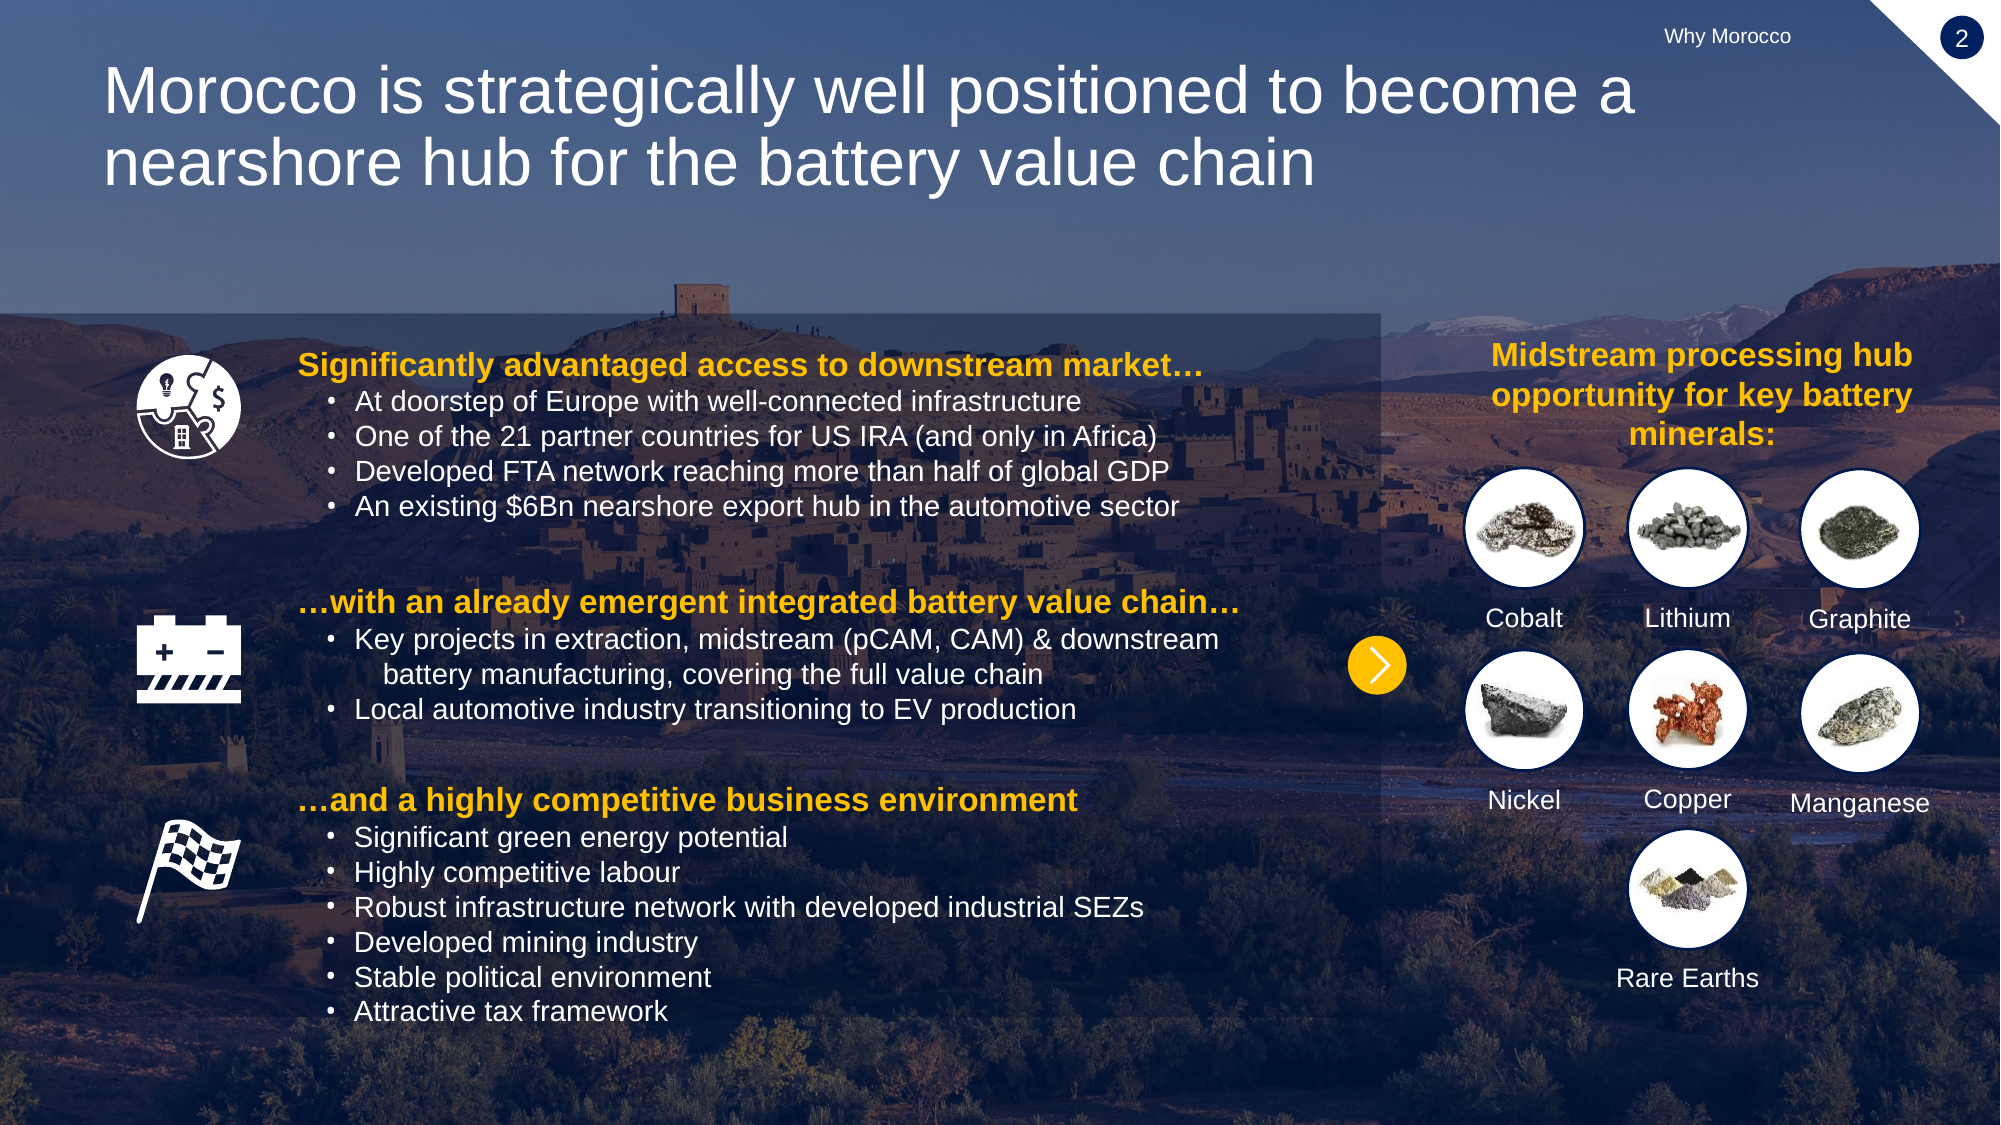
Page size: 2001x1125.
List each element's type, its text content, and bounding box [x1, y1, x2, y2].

text_box Midstream processing hub opportunity for key battery minerals: [1464, 325, 1941, 461]
text_box Manganese [1757, 787, 1963, 822]
text_box …with an already emergent integrated battery value chain… Key projects in extraction, midstream (pCAM, CAM) & downstream battery manufacturing, covering the full value chain Local automotive industry transitioning to EV production [283, 573, 1293, 734]
picture [1652, 677, 1724, 750]
text_box Rare Earths [1598, 963, 1778, 991]
picture [1818, 500, 1902, 566]
title Morocco is strategically well positioned to become a nearshore hub for the battery value chain [103, 55, 1897, 202]
text_box …and a highly competitive business environment Significant green energy potential Highly competitive labour Robust infrastructure network with developed industrial SEZs Developed mining industry Stable political environment Attractive tax framework [283, 771, 1287, 1044]
picture [1813, 685, 1907, 748]
text_box 2 [1940, 15, 1984, 60]
picture [1636, 492, 1741, 562]
picture [1636, 865, 1740, 913]
picture [1468, 490, 1581, 566]
text_box Graphite [1770, 604, 1950, 639]
text_box Significantly advantaged access to downstream market… At doorstep of Europe with well-connected infrastructure One of the 21 partner countries for US IRA (and only in Africa) Developed FTA network reaching more than half of global GDP An existing $6Bn nearshore export hub in the automotive sector [283, 336, 1303, 532]
text_box Why Morocco [1664, 14, 1881, 56]
text_box Nickel [1443, 784, 1606, 819]
picture [1478, 682, 1571, 739]
text_box Lithium [1606, 602, 1778, 637]
text_box Copper [1606, 784, 1778, 819]
text_box Cobalt [1443, 602, 1606, 637]
text_box [0, 0, 2000, 1125]
